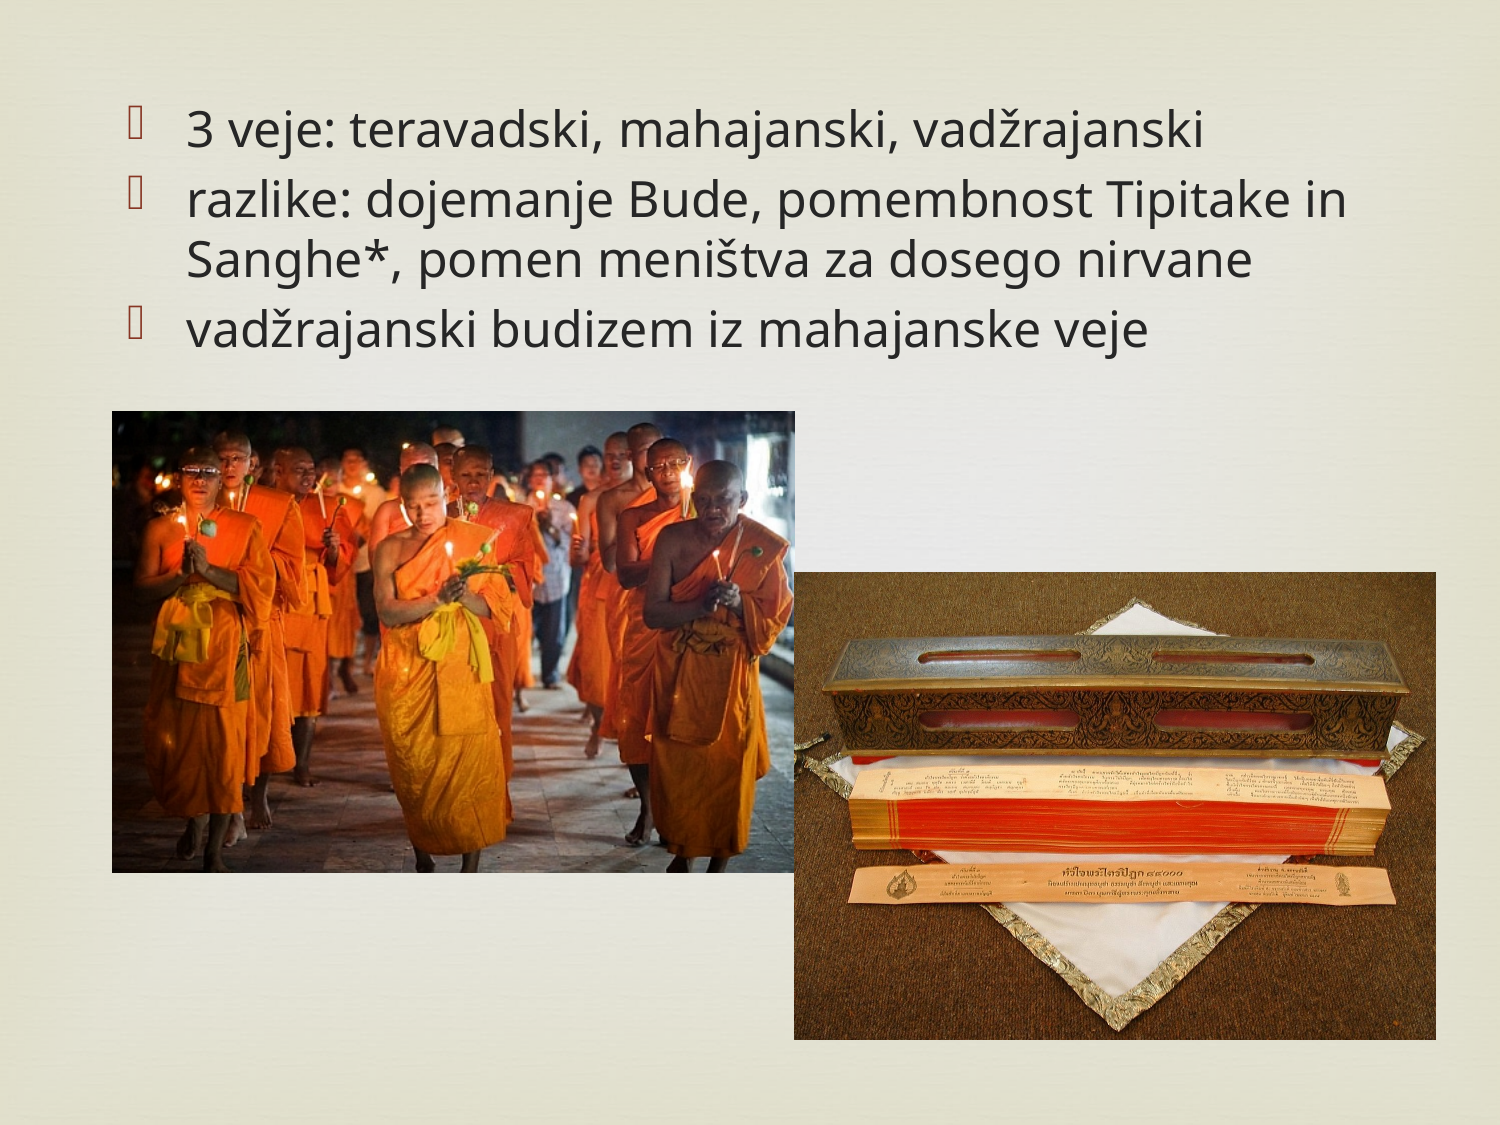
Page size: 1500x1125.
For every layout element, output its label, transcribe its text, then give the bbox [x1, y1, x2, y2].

picture [112, 411, 1436, 1040]
text_box 3 veje: teravadski, mahajanski, vadžrajanski razlike: dojemanje Bude, pomembnost Tipitake in Sanghe*, pomen meništva za dosego nirvane vadžrajanski budizem iz mahajanske veje [112, 90, 1383, 409]
